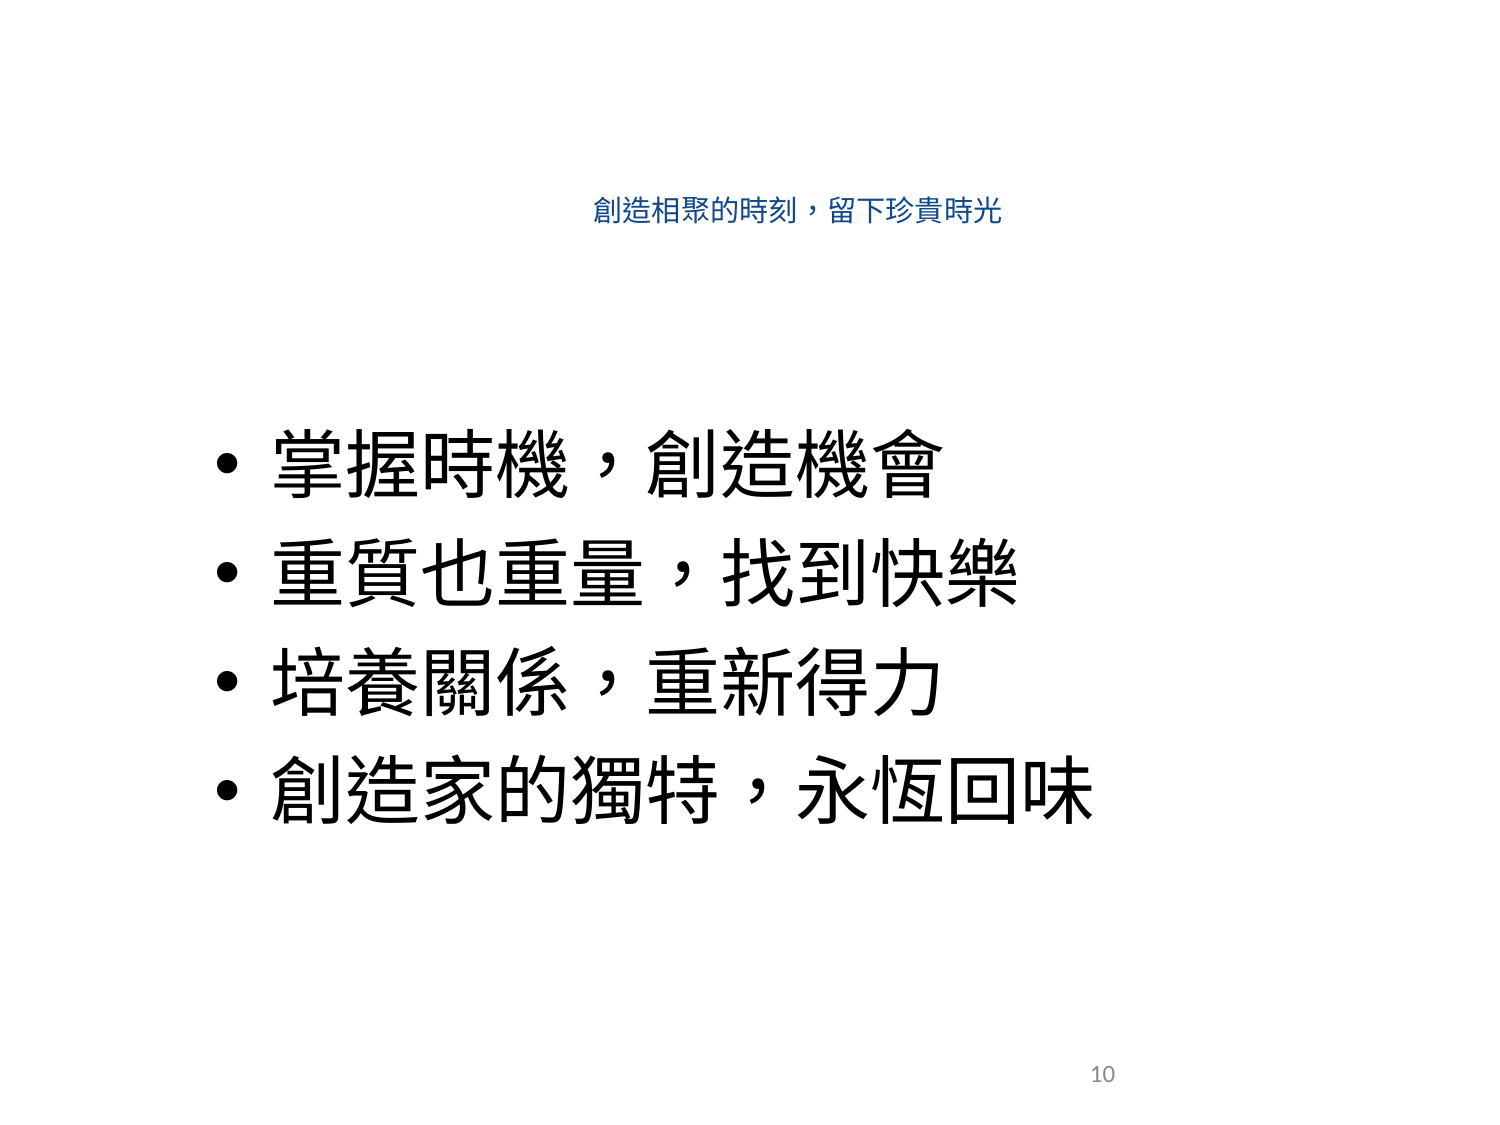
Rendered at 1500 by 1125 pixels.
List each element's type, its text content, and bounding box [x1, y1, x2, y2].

title 創造相聚的時刻，留下珍貴時光 [171, 115, 1426, 304]
text_box [1074, 1042, 1426, 1103]
list 掌握時機，創造機會 重質也重量，找到快樂 培養關係，重新得力 創造家的獨特，永恆回味 [199, 410, 1426, 1038]
